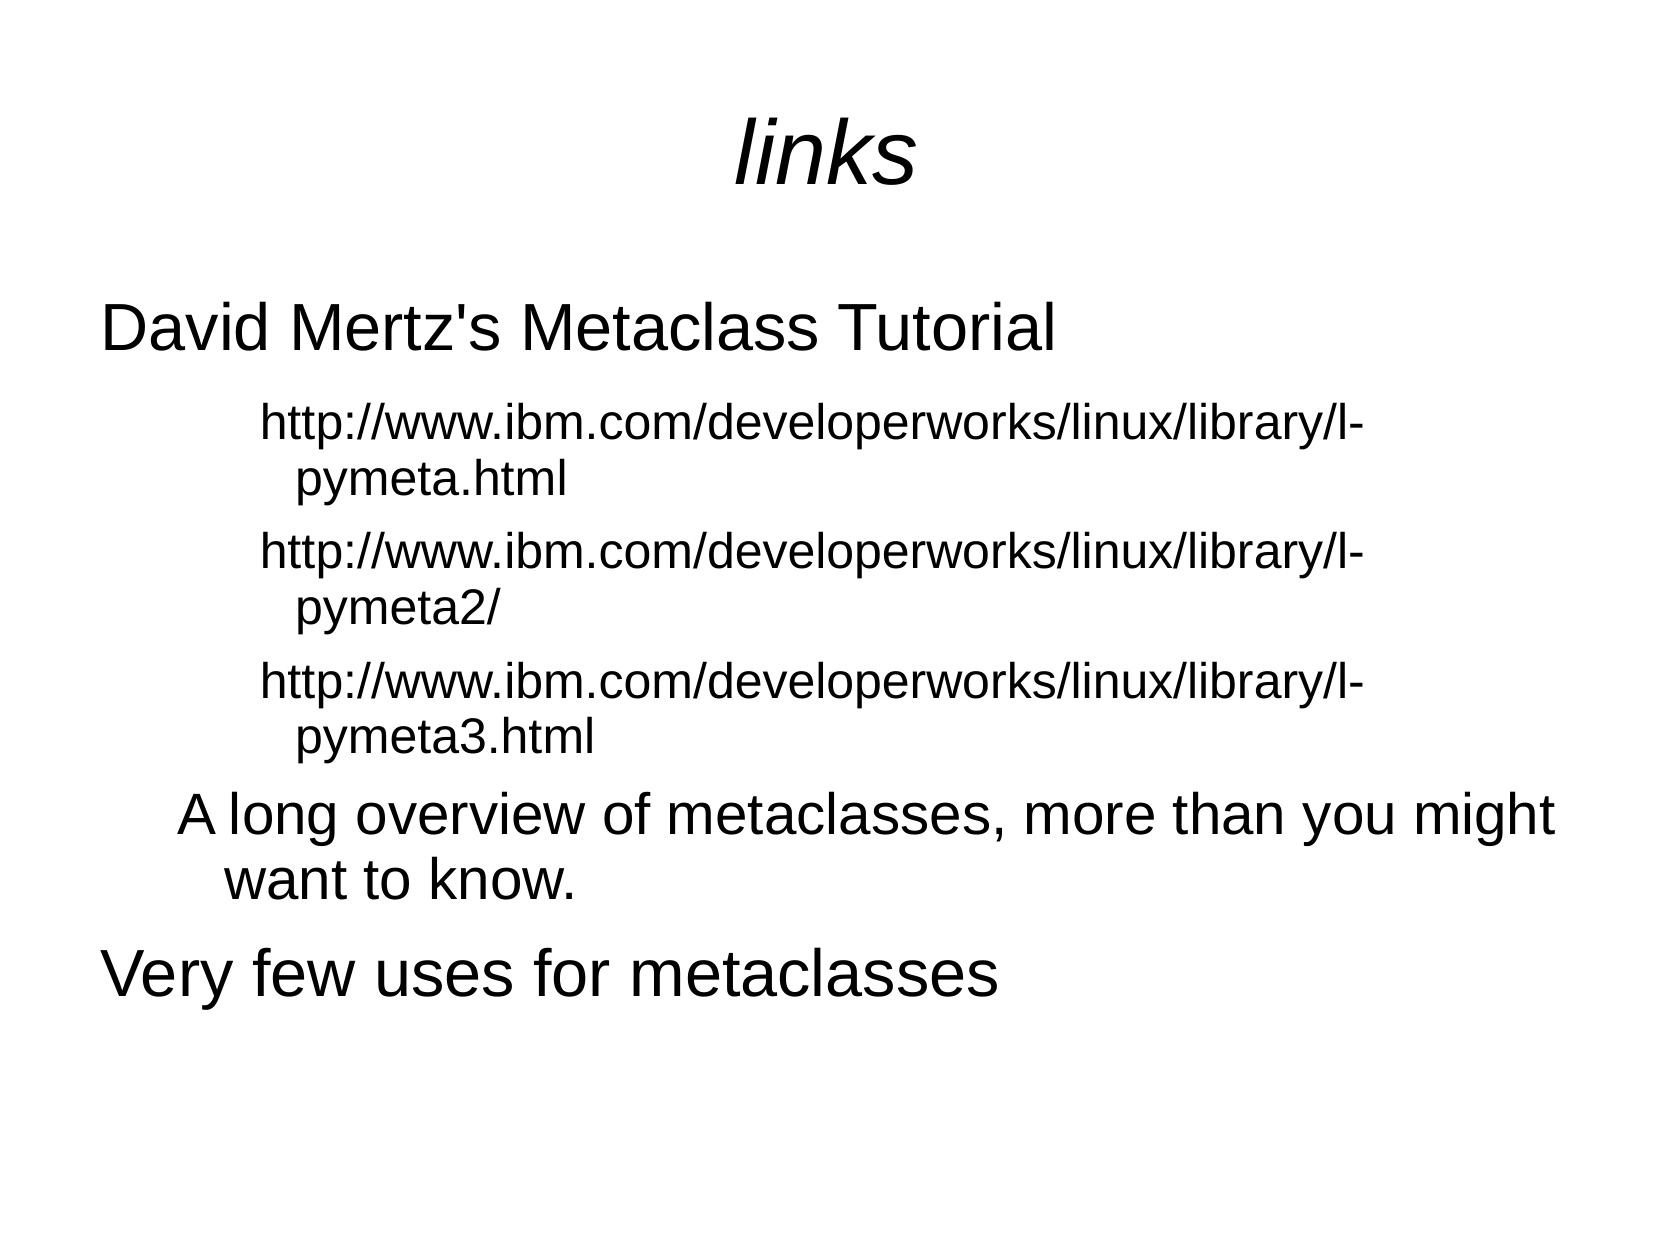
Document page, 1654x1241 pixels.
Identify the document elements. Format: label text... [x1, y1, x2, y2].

list David Mertz's Metaclass Tutorial http://www.ibm.com/developerworks/linux/library/l-pymeta.html http://www.ibm.com/developerworks/linux/library/l-pymeta2/ http://www.ibm.com/developerworks/linux/library/l-pymeta3.html A long overview of metaclasses, more than you might want to know. Very few uses for metaclasses [82, 290, 1571, 1214]
title links [82, 56, 1571, 250]
